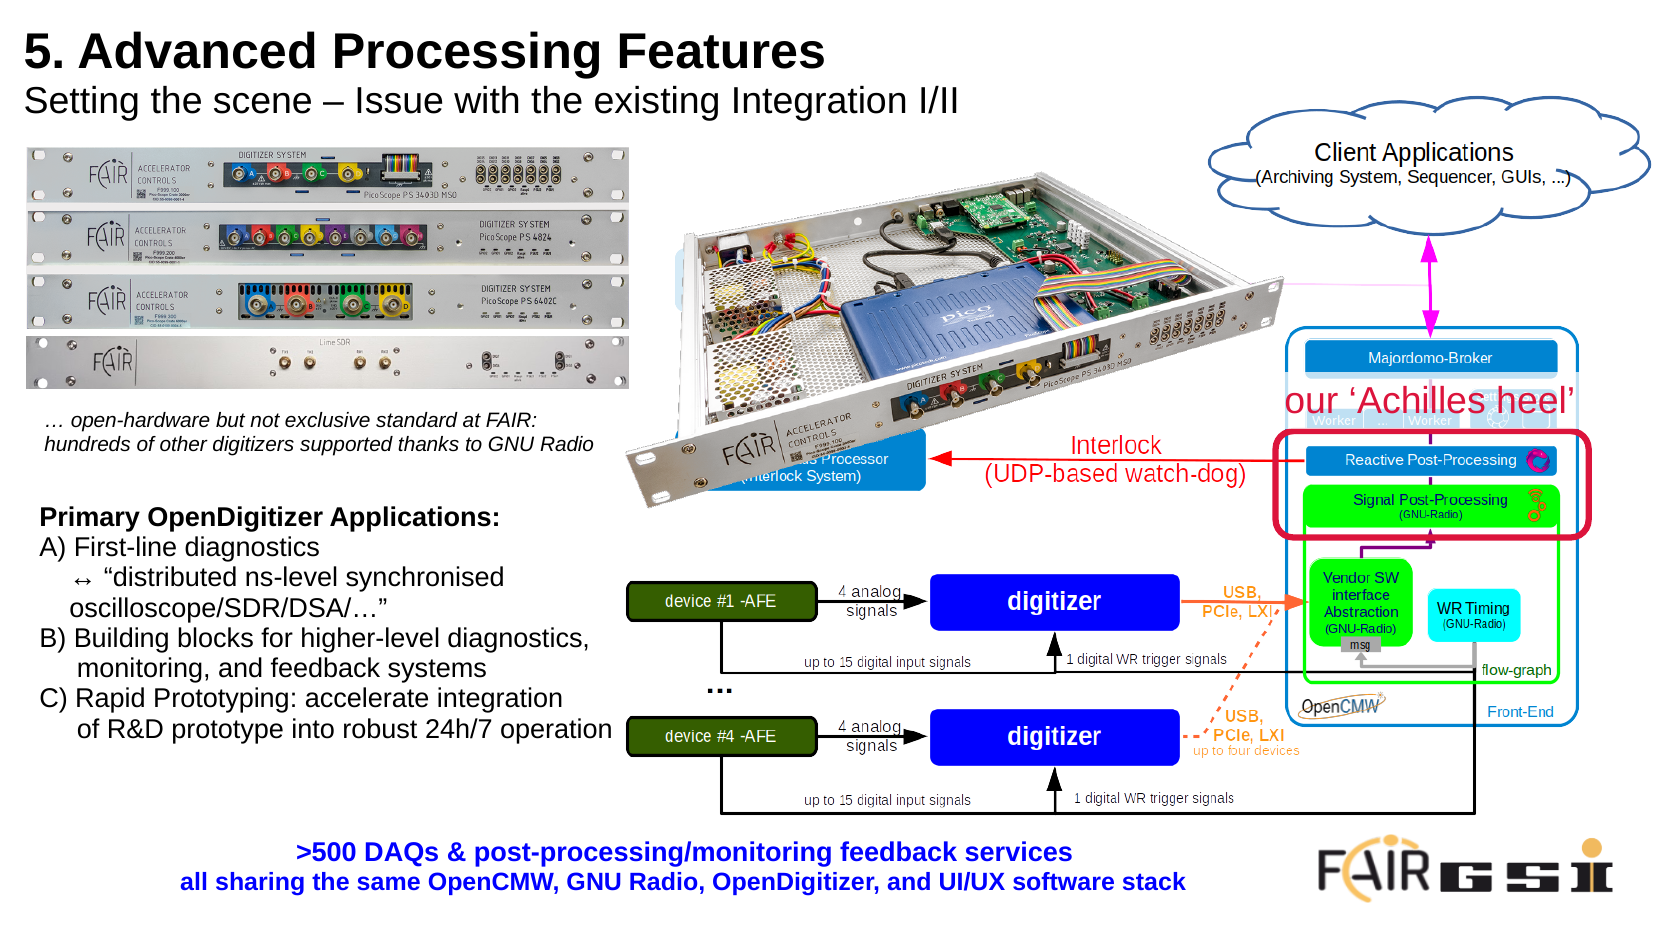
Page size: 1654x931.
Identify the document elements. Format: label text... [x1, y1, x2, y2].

text_box … open-hardware but not exclusive standard at FAIR: hundreds of other digitizers supported thanks to GNU Radio [29, 401, 624, 464]
title 5. Advanced Processing Features Setting the scene – Issue with the existing Integration I/II [23, 5, 1638, 139]
text_box >500 DAQs & post-processing/monitoring feedback services all sharing the same OpenCMW, GNU Radio, OpenDigitizer, and UI/UX software stack [165, 829, 1204, 903]
picture [26, 72, 1654, 827]
text_box Primary OpenDigitizer Applications: First-line diagnostics ↔ “distributed ns-level synchronised oscilloscope/SDR/DSA/…” Building blocks for higher-level diagnostics, monitoring, and feedback systems Rapid Prototyping: accelerate integration of R&D prototype into robust 24h/7 operation [24, 494, 638, 794]
picture [1439, 836, 1615, 895]
text_box our ‘Achilles heel’ [1269, 372, 1591, 429]
picture [1318, 833, 1430, 904]
